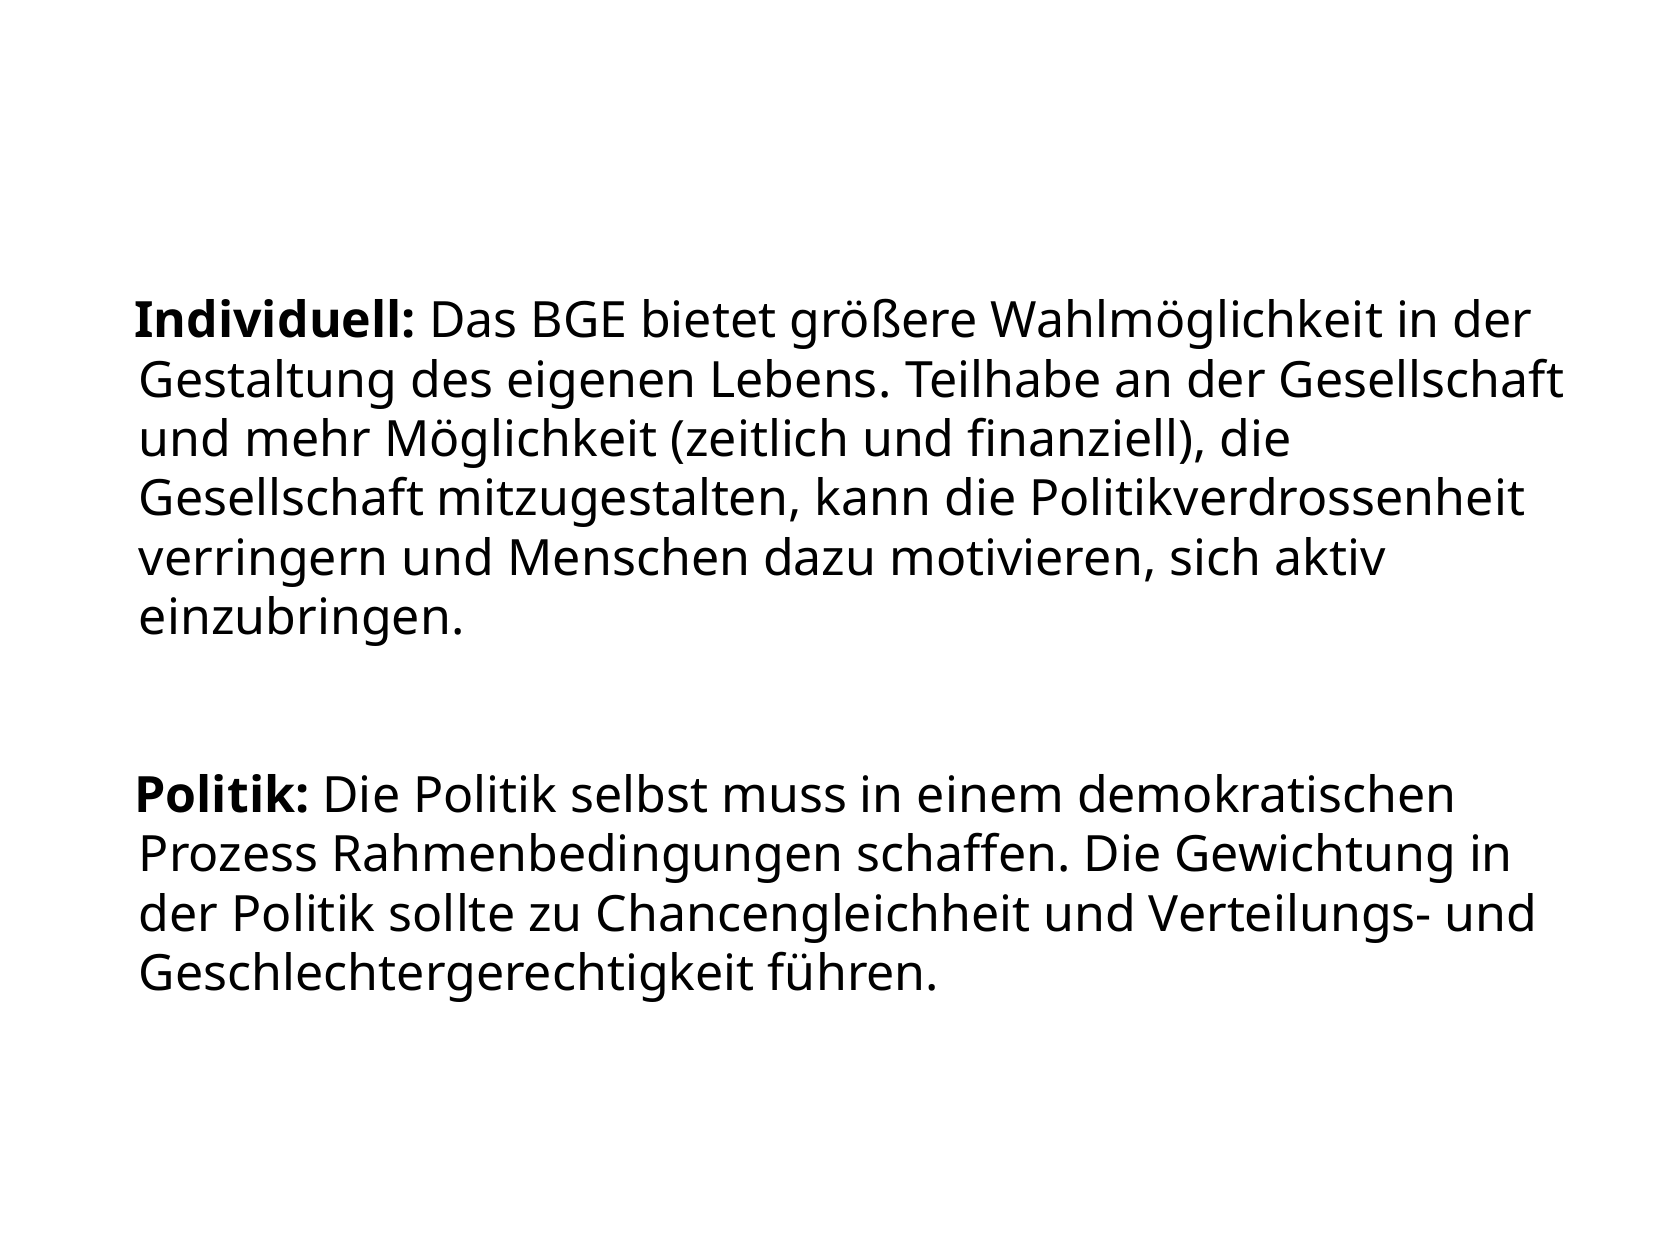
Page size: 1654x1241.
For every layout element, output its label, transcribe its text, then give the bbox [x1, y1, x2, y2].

list Individuell: Das BGE bietet größere Wahlmöglichkeit in der Gestaltung des eigenen Lebens. Teilhabe an der Gesellschaft und mehr Möglichkeit (zeitlich und finanziell), die Gesellschaft mitzugestalten, kann die Politikverdrossenheit verringern und Menschen dazu motivieren, sich aktiv einzubringen. Politik: Die Politik selbst muss in einem demokratischen Prozess Rahmenbedingungen schaffen. Die Gewichtung in der Politik sollte zu Chancengleichheit und Verteilungs- und Geschlechtergerechtigkeit führen. [82, 290, 1571, 1010]
